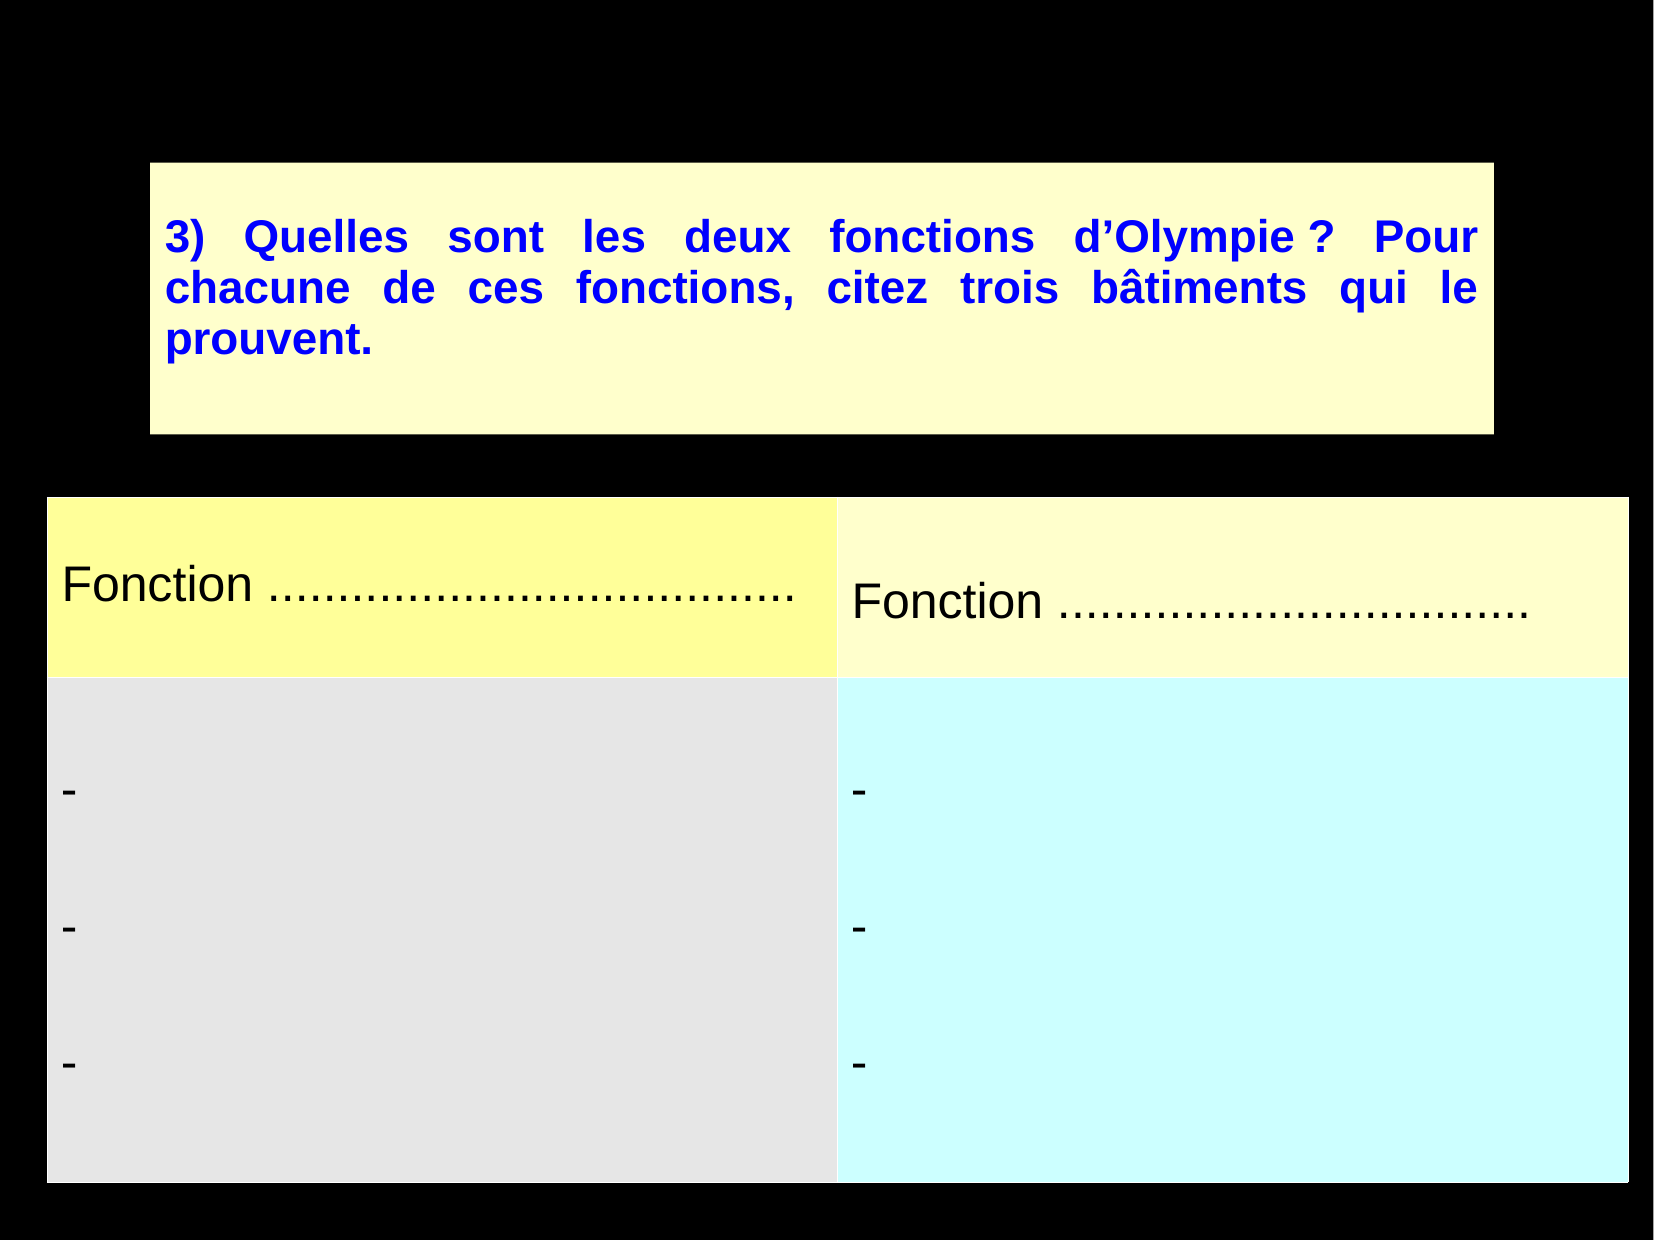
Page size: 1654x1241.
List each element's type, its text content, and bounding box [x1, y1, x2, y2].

table_cell - - - [48, 678, 837, 1182]
text_box [150, 372, 1494, 435]
text_box 3) Quelles sont les deux fonctions d’Olympie ? Pour chacune de ces fonctions, citez trois bâtiments qui le prouvent. [150, 203, 1494, 372]
table_cell - - - [838, 678, 1628, 1182]
text_box [150, 162, 1494, 203]
table_header Fonction .................................. [838, 498, 1628, 677]
table_header Fonction ...................................... [48, 498, 837, 677]
